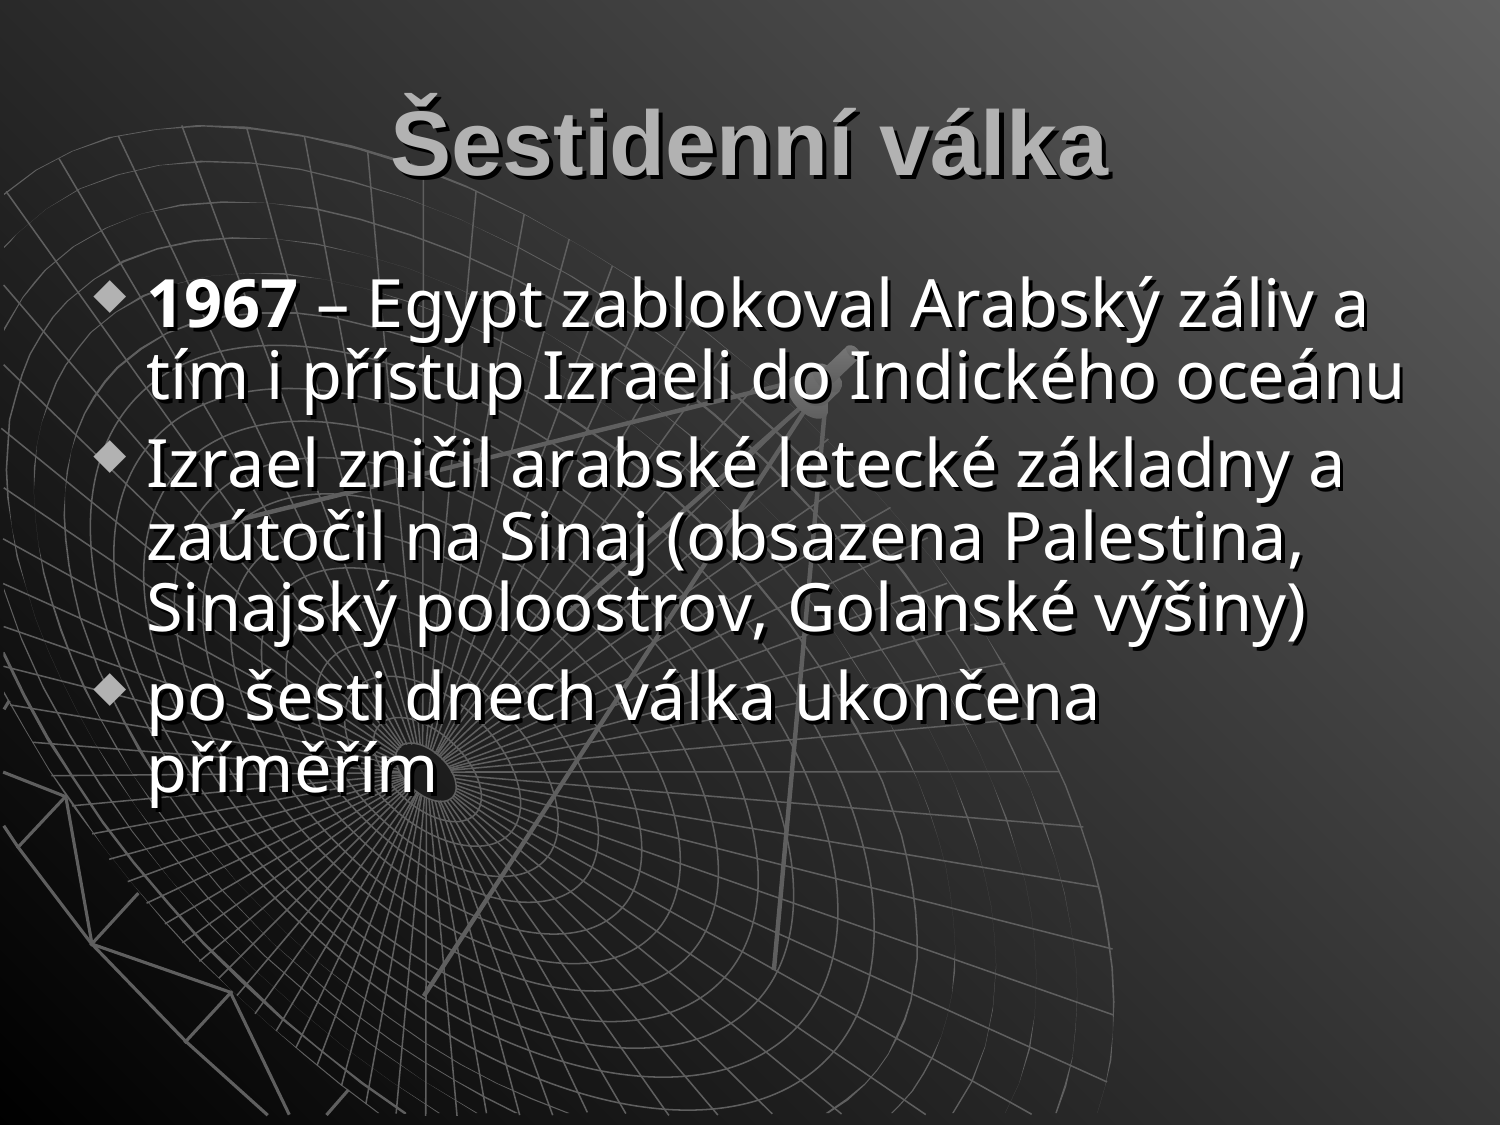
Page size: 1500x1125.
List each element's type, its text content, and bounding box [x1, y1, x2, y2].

list 1967 – Egypt zablokoval Arabský záliv a tím i přístup Izraeli do Indického oceánu Izrael zničil arabské letecké základny a zaútočil na Sinaj (obsazena Palestina, Sinajský poloostrov, Golanské výšiny) po šesti dnech válka ukončena příměřím [75, 262, 1426, 1006]
title Šestidenní válka [75, 45, 1426, 233]
